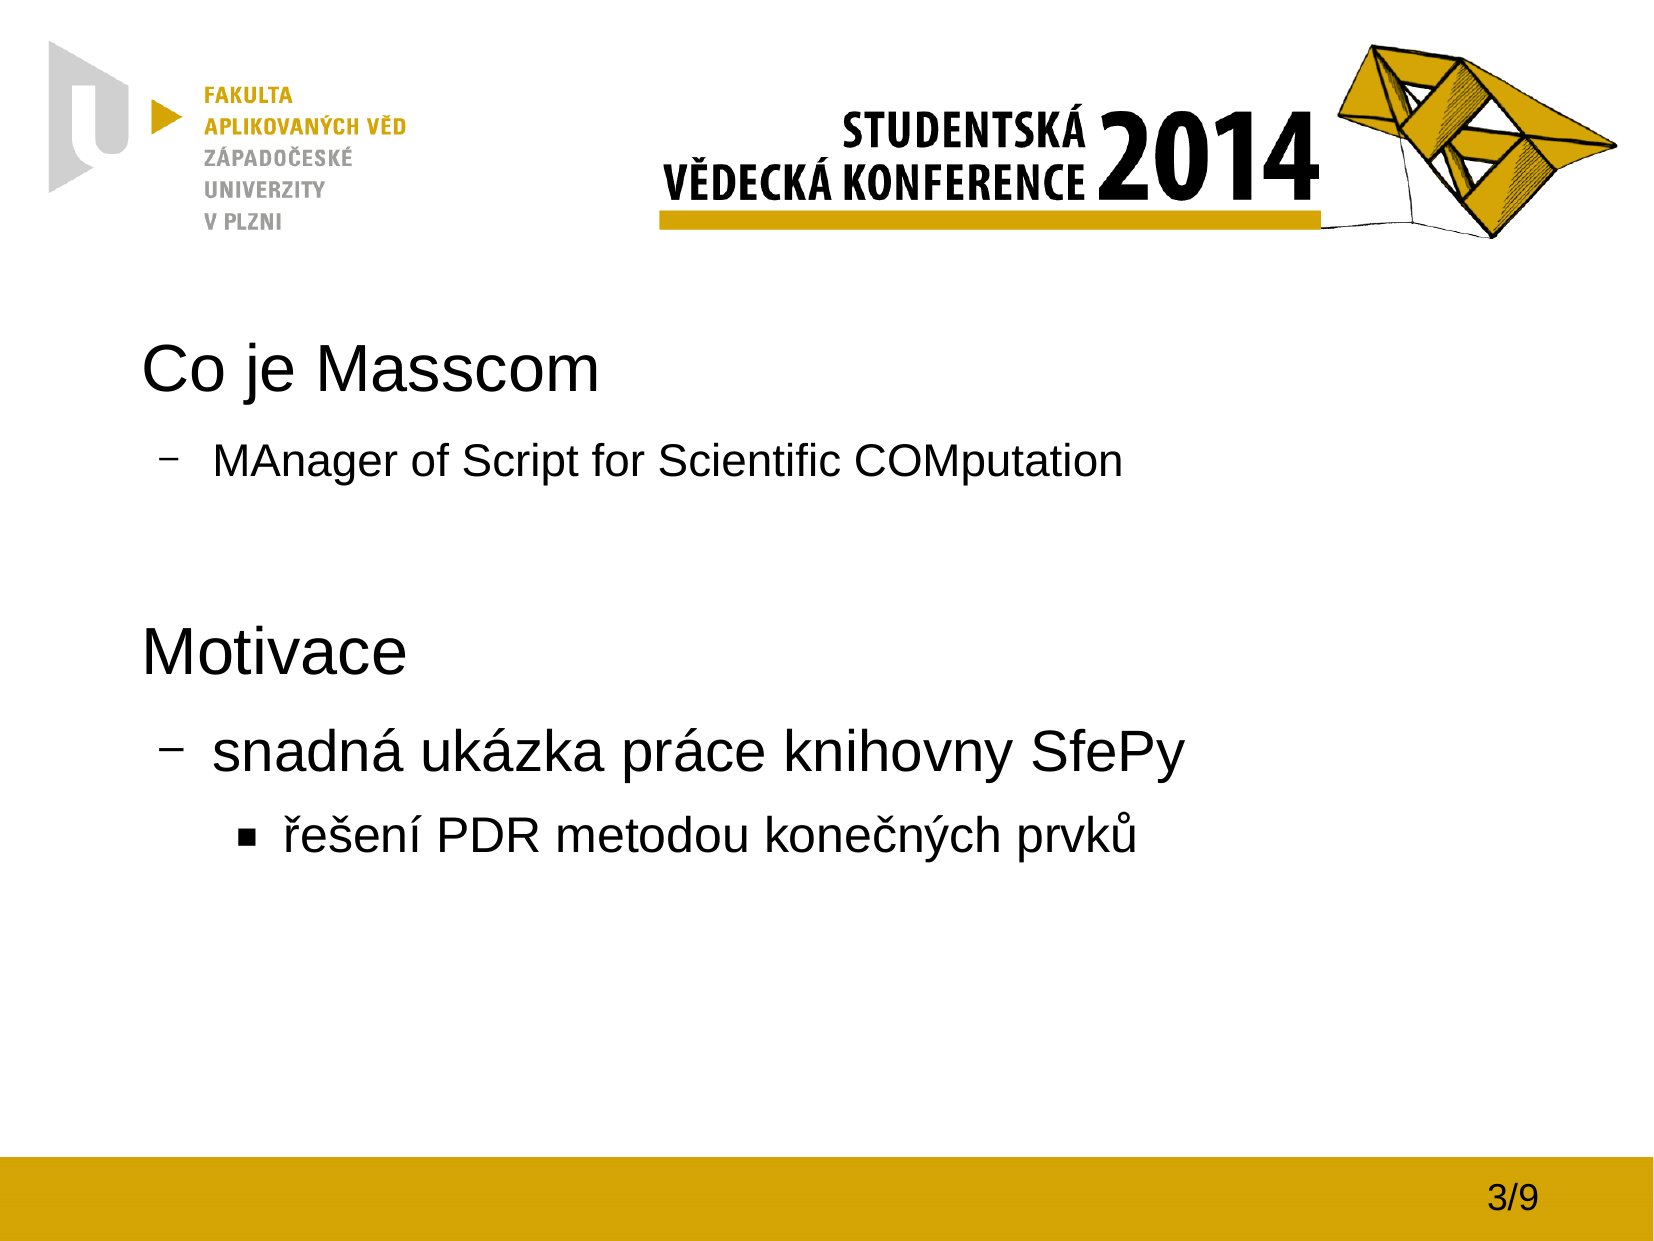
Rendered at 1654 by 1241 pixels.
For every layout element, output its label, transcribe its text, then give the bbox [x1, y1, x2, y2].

text_box <číslo>/9 [1497, 1169, 1654, 1227]
picture [35, 23, 1642, 257]
picture [0, 1157, 1654, 1241]
list Co je Masscom MAnager of Script for Scientific COMputation Motivace snadná ukázka práce knihovny SfePy řešení PDR metodou konečných prvků [70, 330, 1559, 1033]
